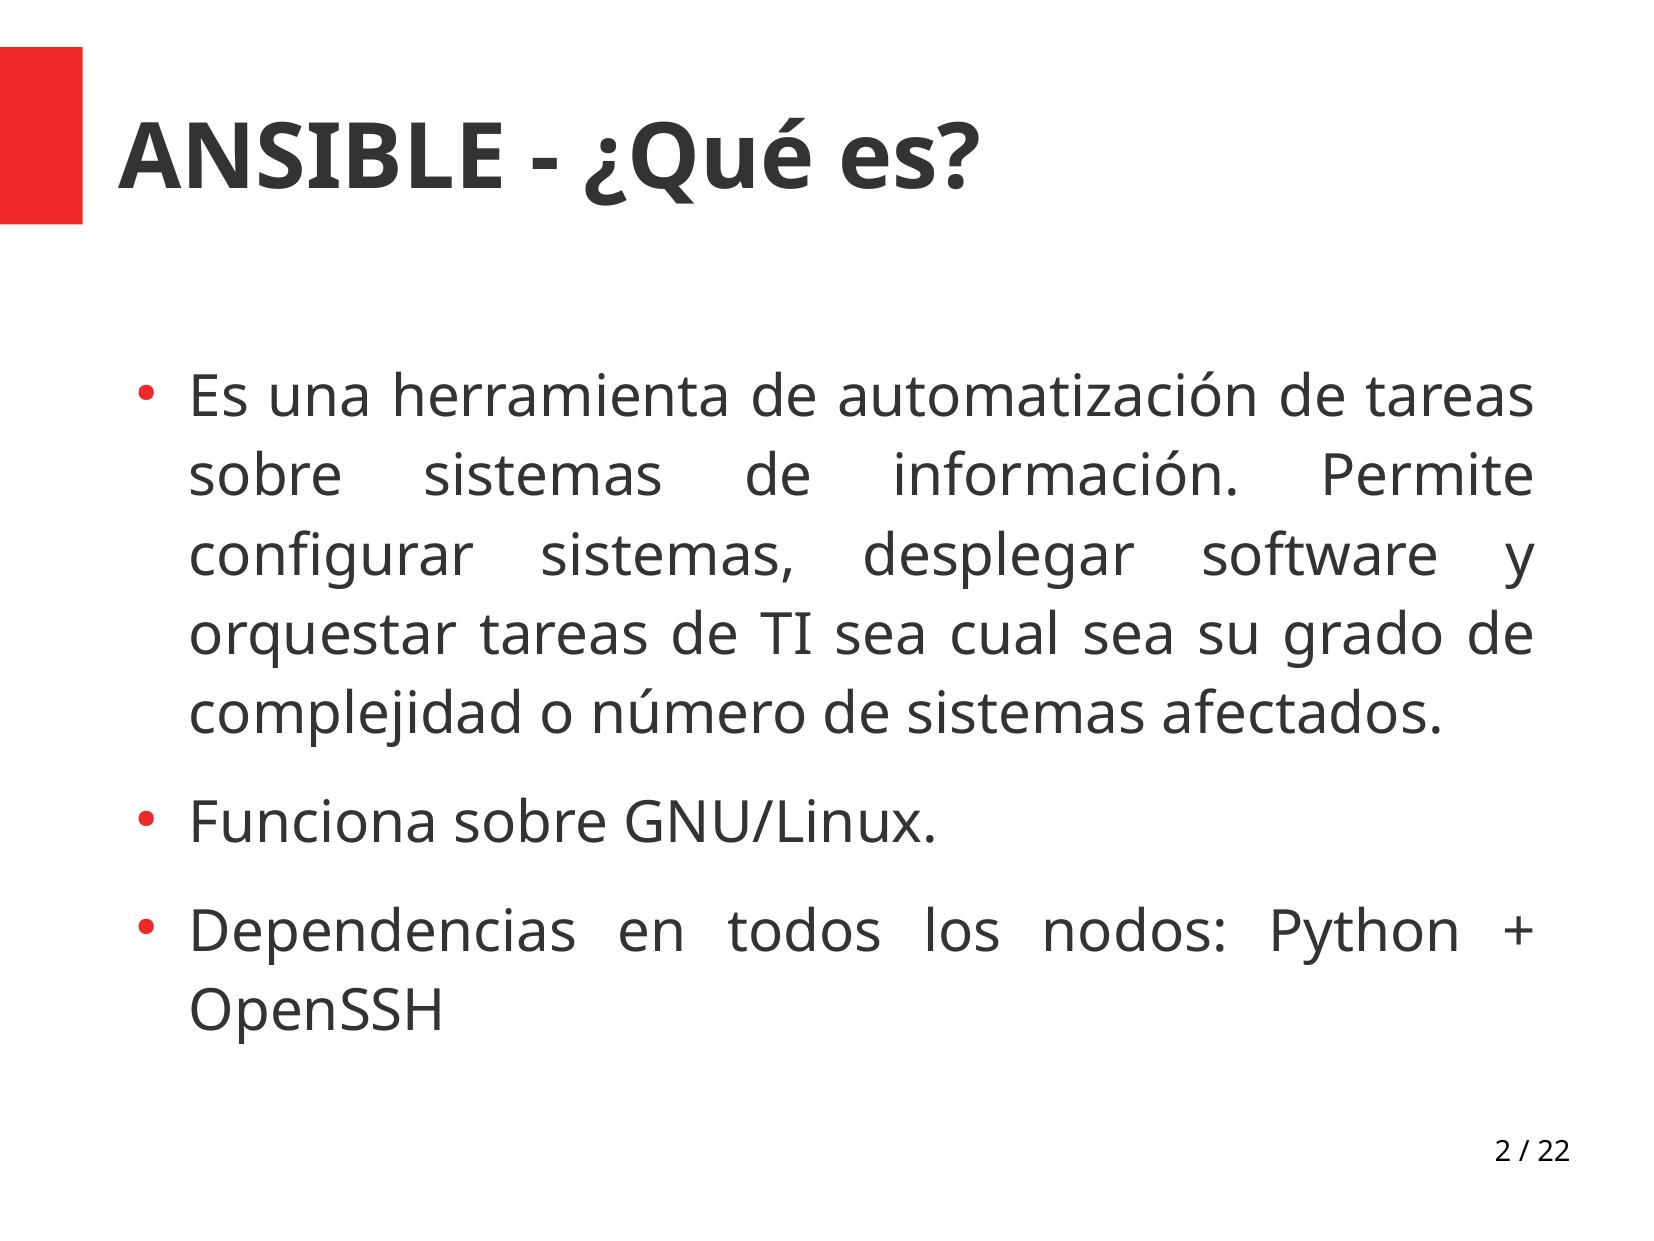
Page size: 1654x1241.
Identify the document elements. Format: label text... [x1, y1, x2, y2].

title ANSIBLE - ¿Qué es? [118, 49, 1571, 257]
list Es una herramienta de automatización de tareas sobre sistemas de información. Permite configurar sistemas, desplegar software y orquestar tareas de TI sea cual sea su grado de complejidad o número de sistemas afectados. Funciona sobre GNU/Linux. Dependencias en todos los nodos: Python + OpenSSH [118, 354, 1536, 1074]
